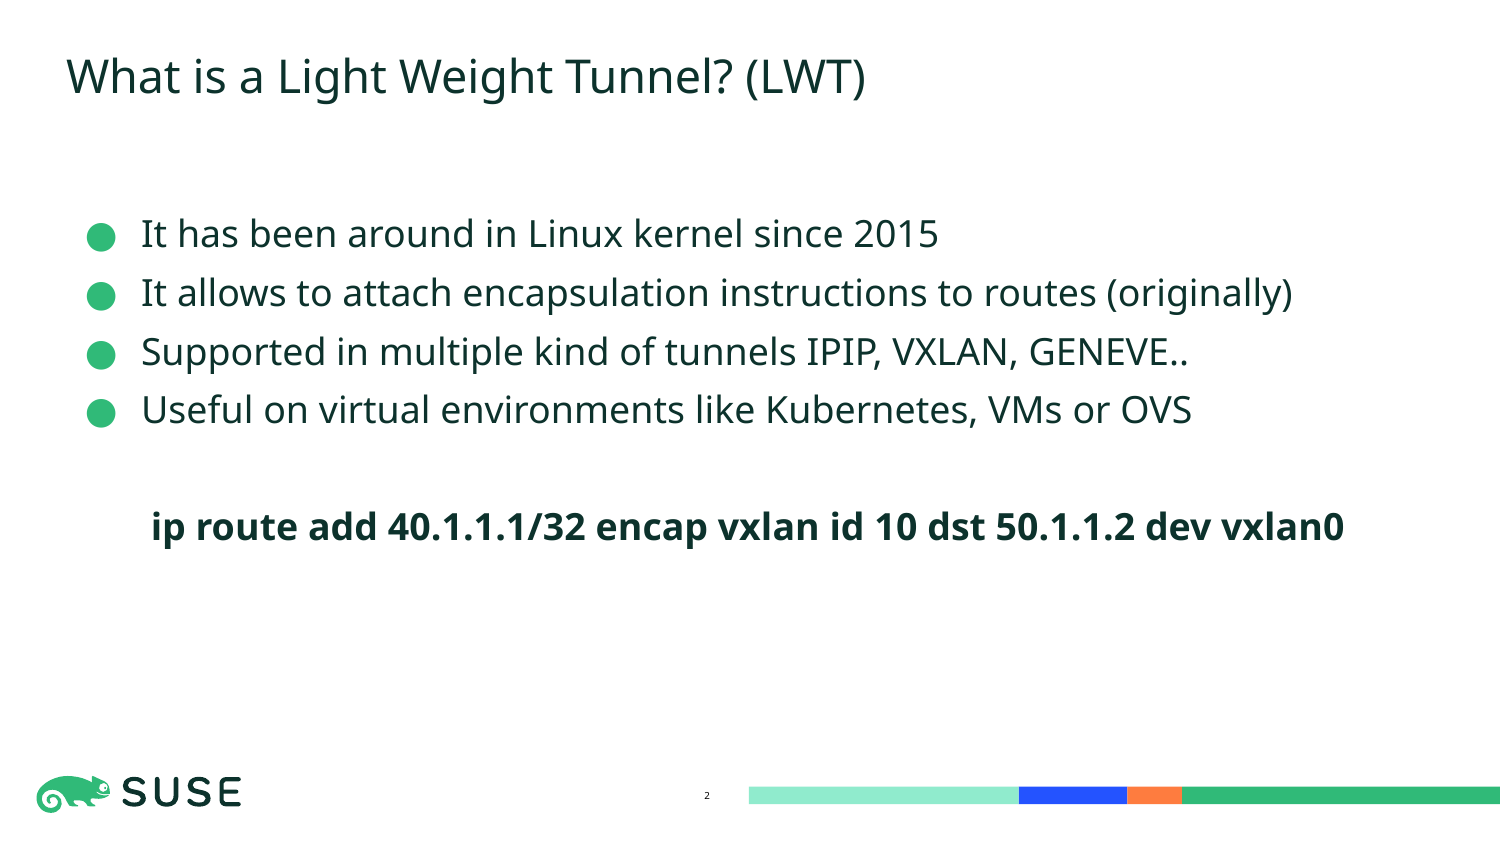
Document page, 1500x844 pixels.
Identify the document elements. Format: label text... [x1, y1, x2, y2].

slide_number <number> [634, 773, 725, 818]
title What is a Light Weight Tunnel? (LWT) [51, 28, 1449, 123]
list It has been around in Linux kernel since 2015 It allows to attach encapsulation instructions to routes (originally) Supported in multiple kind of tunnels IPIP, VXLAN, GENEVE.. Useful on virtual environments like Kubernetes, VMs or OVS ip route add 40.1.1.1/32 encap vxlan id 10 dst 50.1.1.2 dev vxlan0 [51, 185, 1449, 715]
